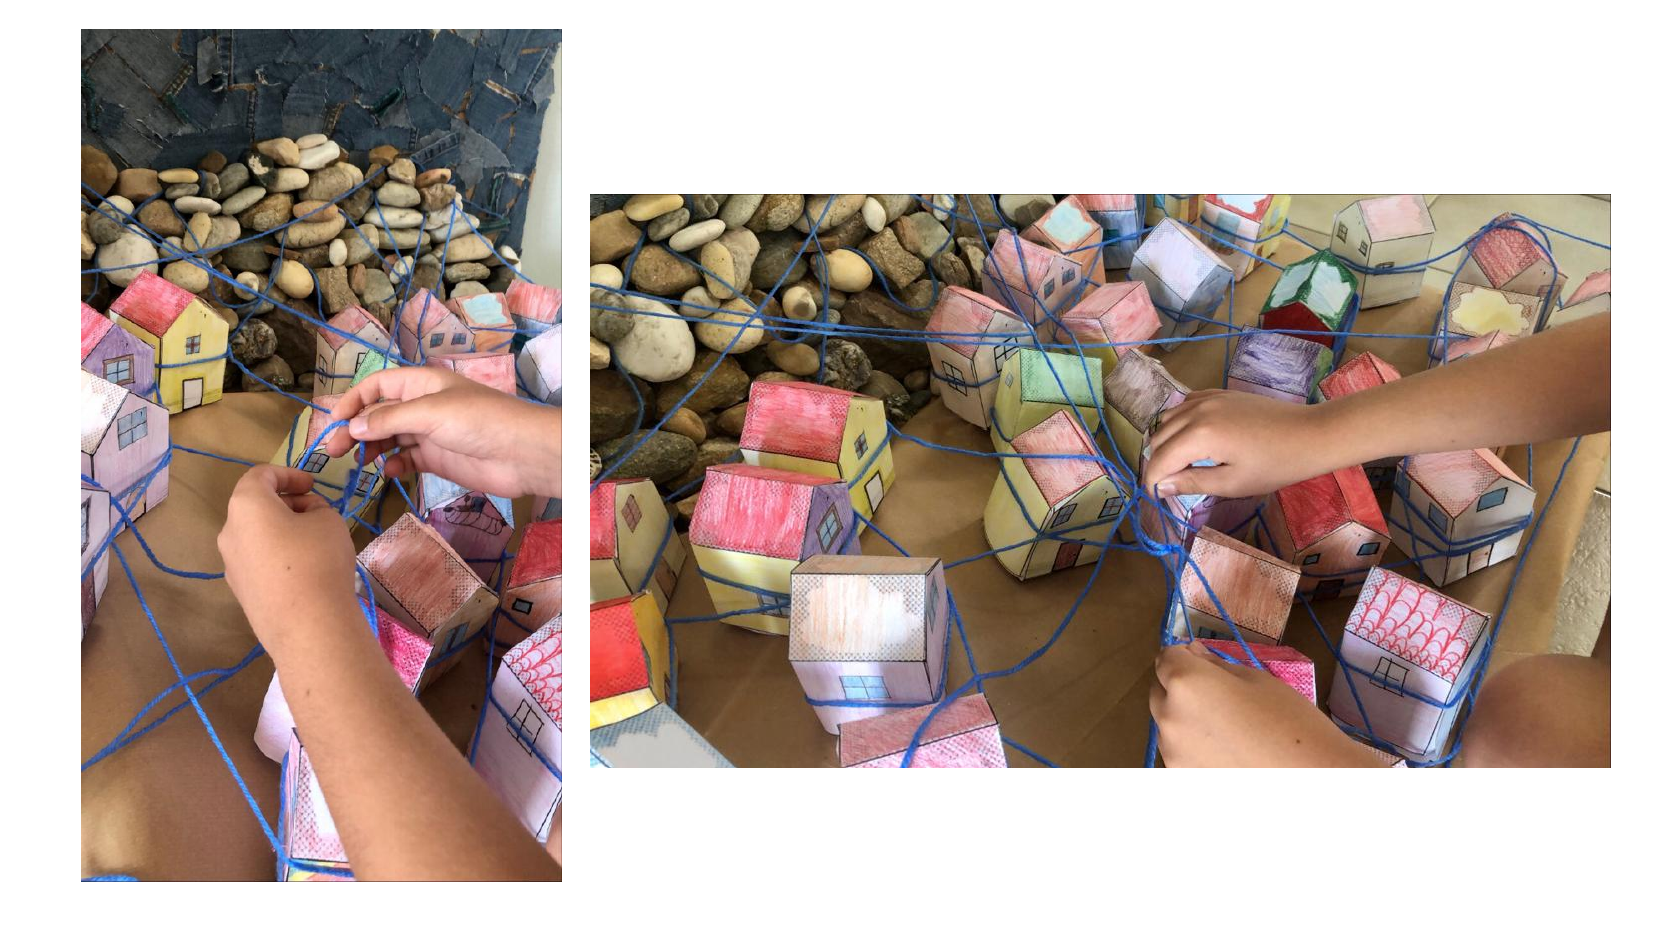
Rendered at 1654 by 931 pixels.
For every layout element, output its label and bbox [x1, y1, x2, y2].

picture [590, 194, 1611, 768]
picture [81, 29, 562, 882]
